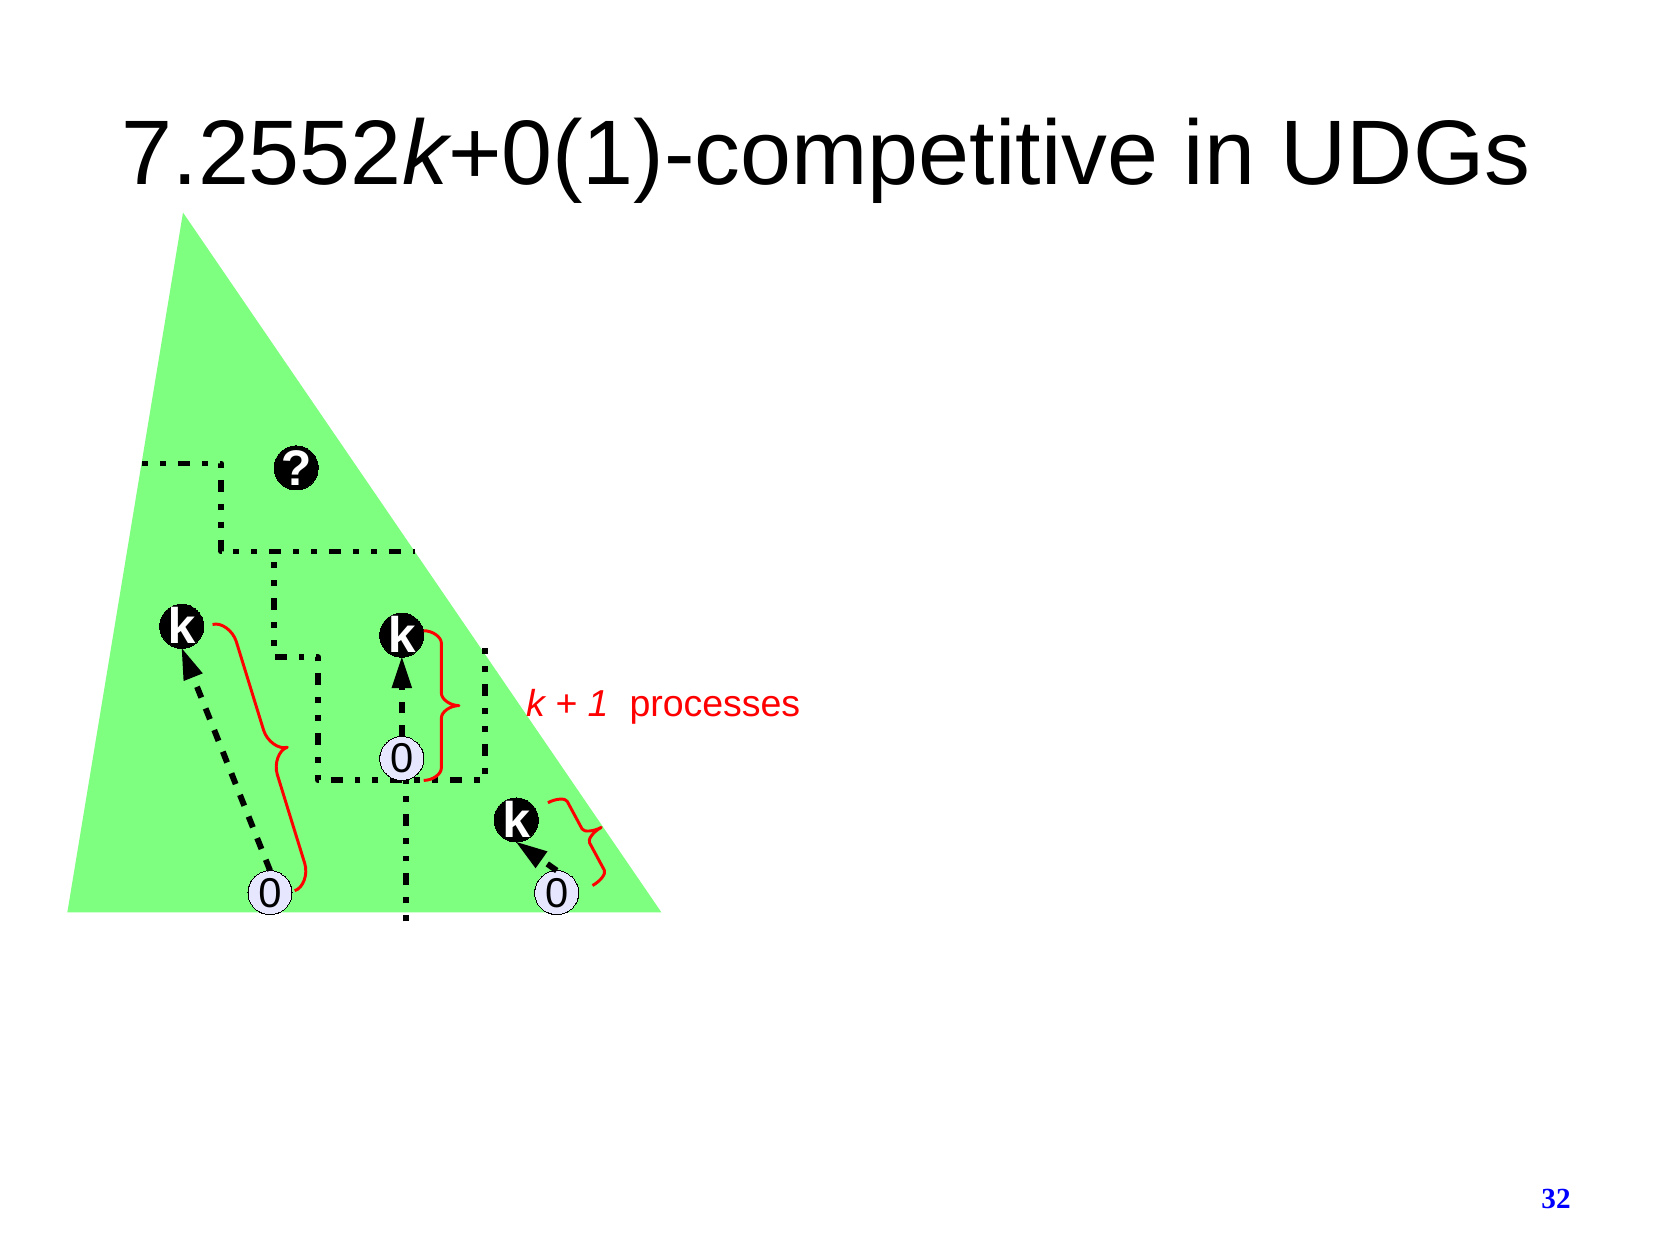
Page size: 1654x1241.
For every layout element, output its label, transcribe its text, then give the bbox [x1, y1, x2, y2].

text_box ? [274, 445, 319, 490]
title 7.2552k+0(1)-competitive in UDGs [82, 49, 1571, 257]
text_box 0 [534, 870, 579, 915]
text_box 0 [247, 870, 293, 915]
text_box k [159, 604, 204, 649]
text_box k [379, 613, 424, 658]
text_box 0 [379, 736, 424, 781]
text_box [67, 212, 662, 913]
text_box k + 1 processes [511, 675, 815, 733]
text_box k [494, 797, 539, 842]
